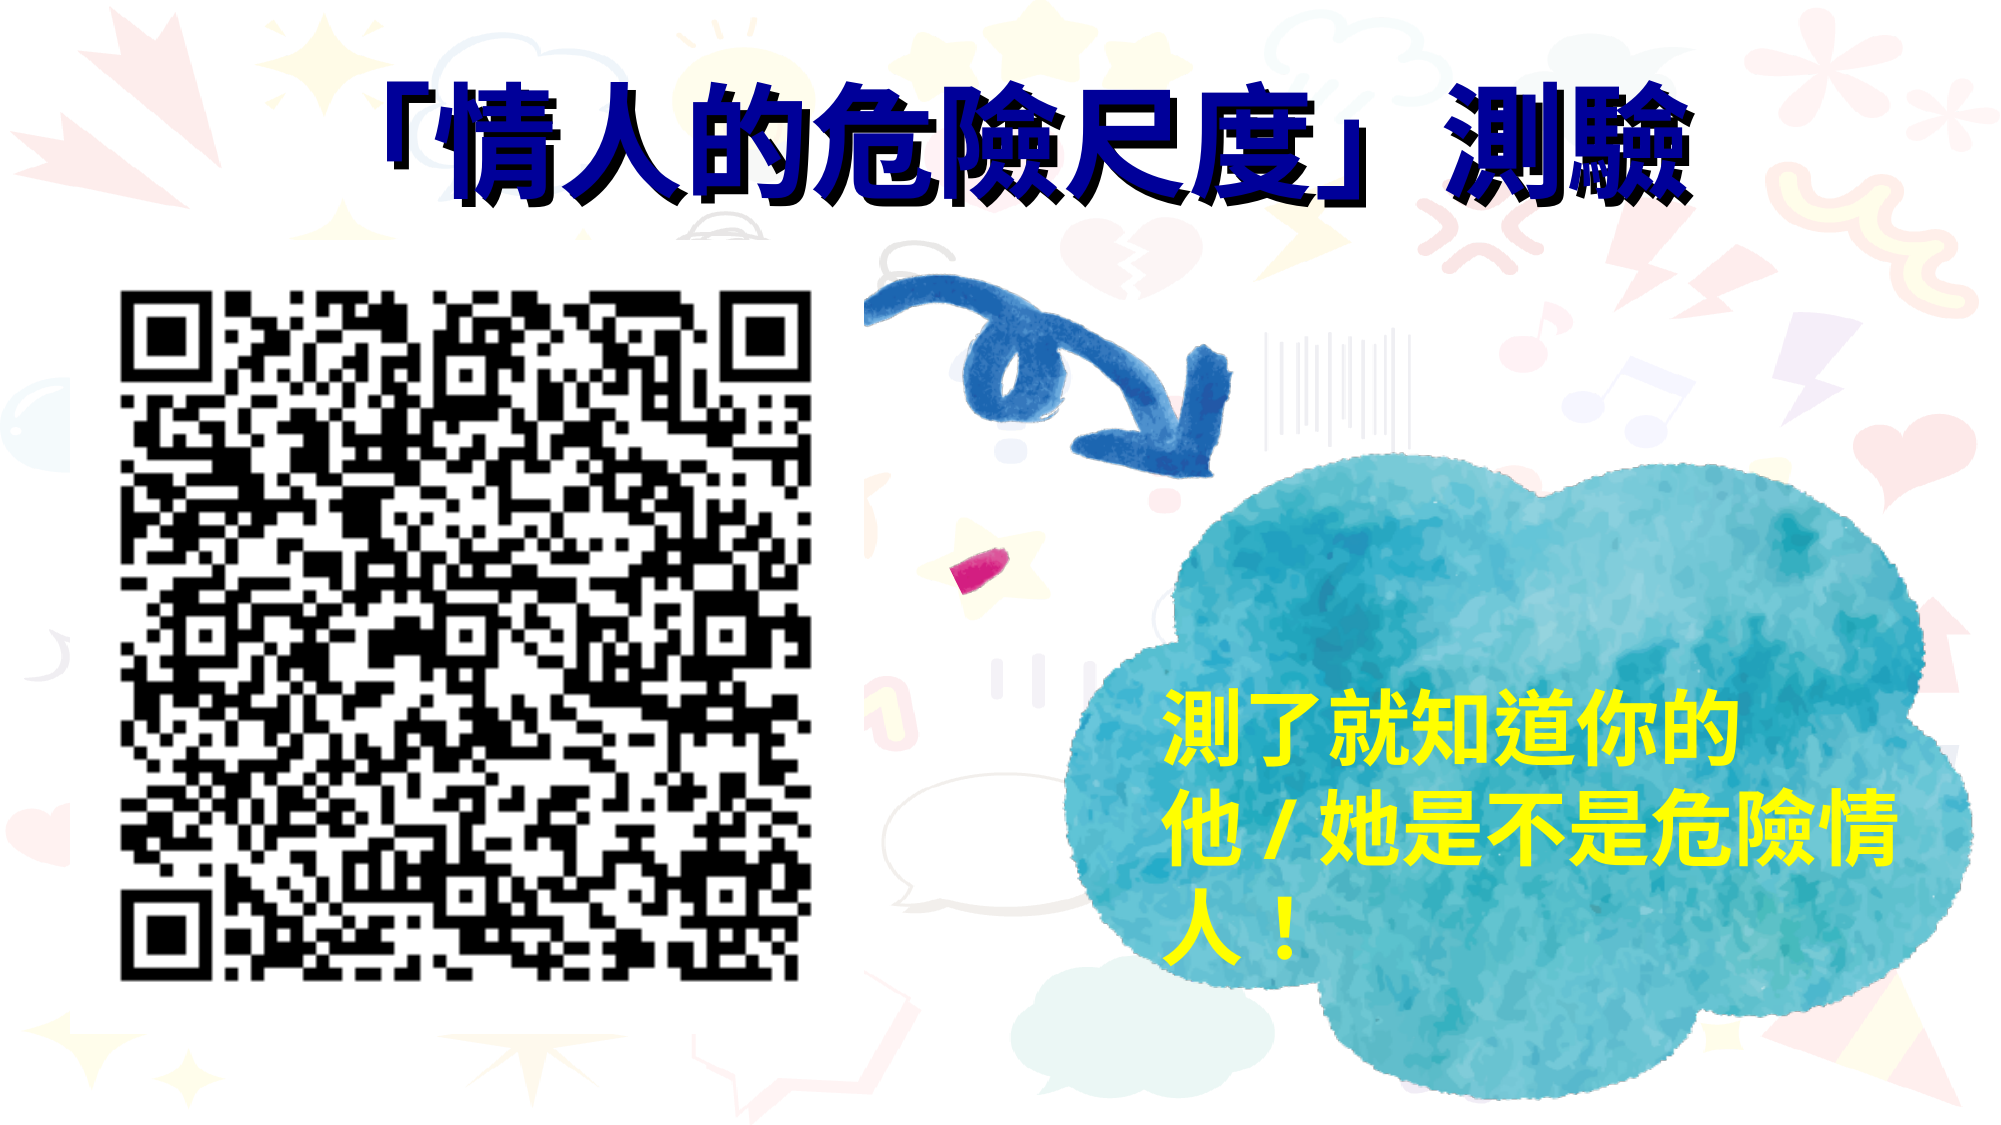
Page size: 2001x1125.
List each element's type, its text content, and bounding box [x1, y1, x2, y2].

picture [70, 233, 2000, 1125]
title 「情人的危險尺度」測驗 [99, 45, 1900, 233]
text_box 測了就知道你的他/她是不是危險情人！ [1145, 668, 1926, 886]
